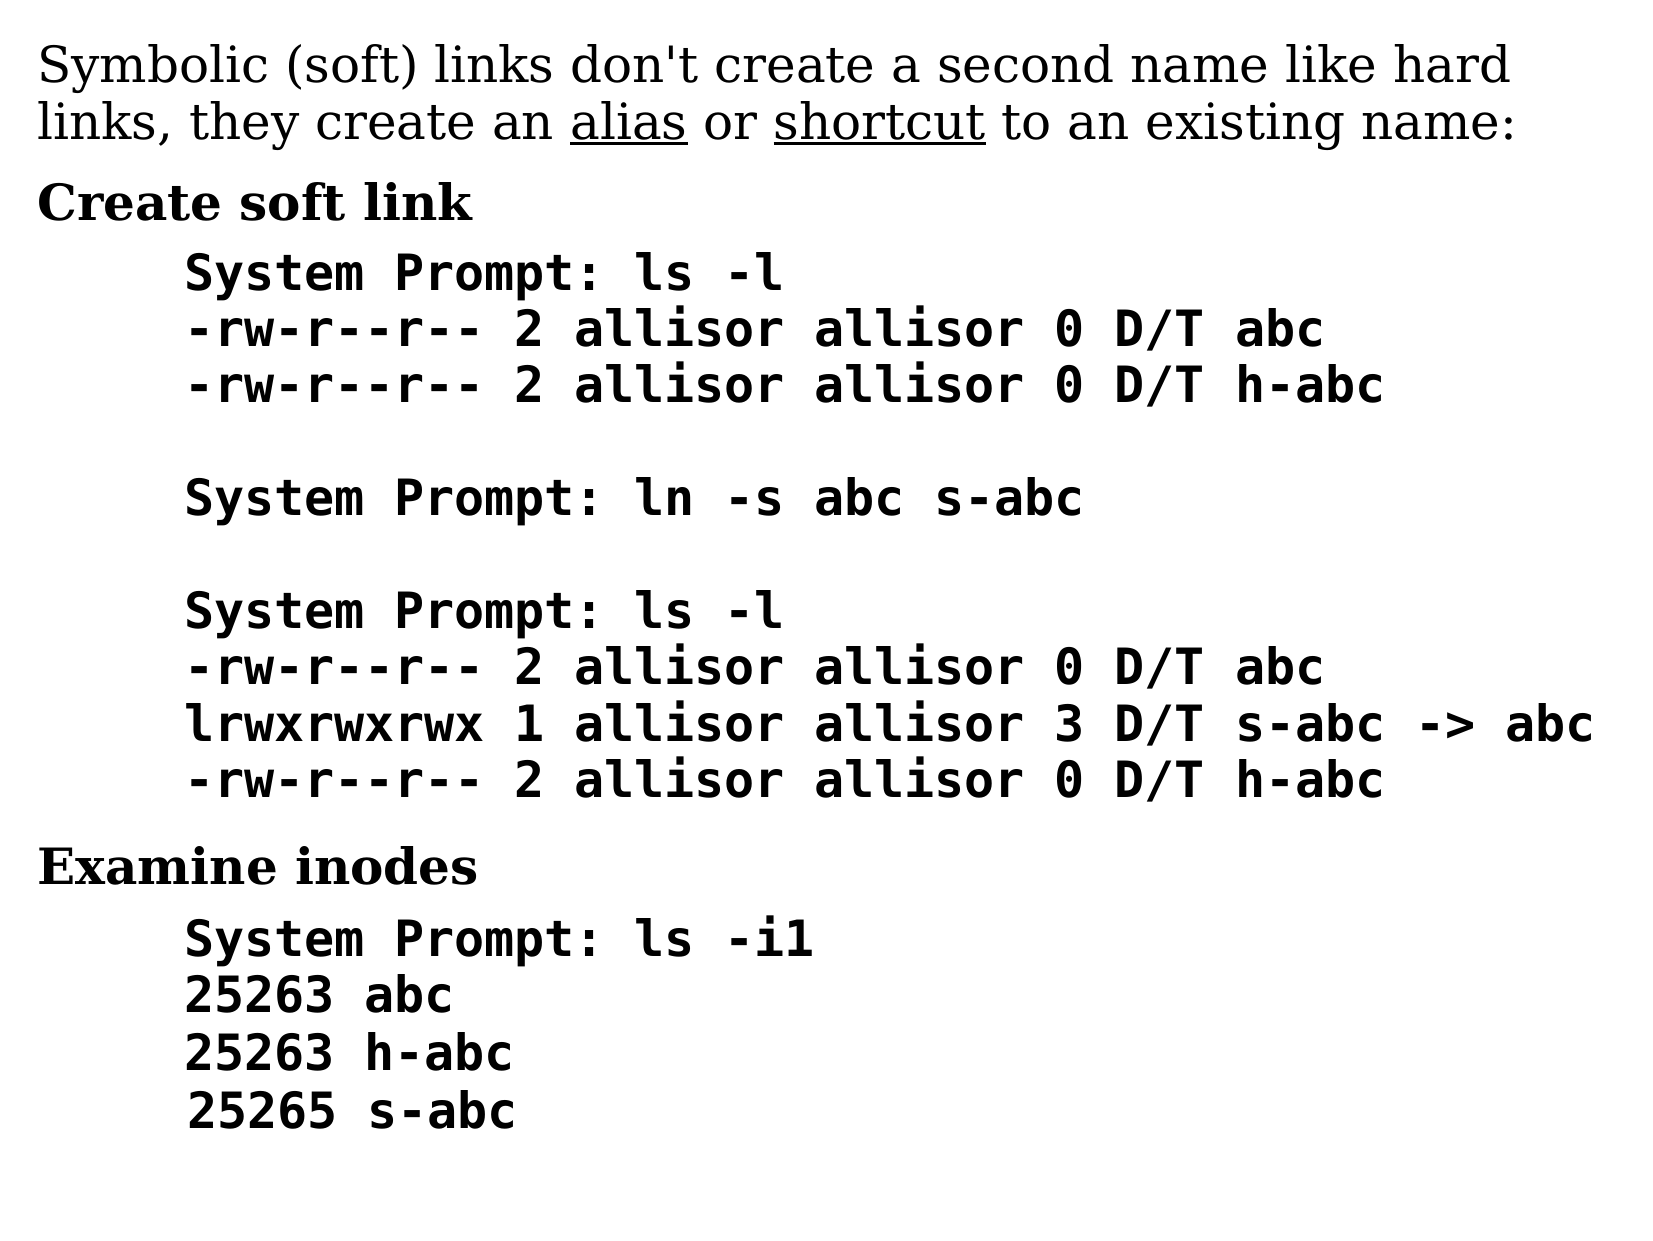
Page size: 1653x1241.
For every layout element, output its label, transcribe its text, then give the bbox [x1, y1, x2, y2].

text_box Symbolic (soft) links don't create a second name like hard links, they create an alias or shortcut to an existing name: Create soft link System Prompt: ls -l -rw-r--r-- 2 allisor allisor 0 D/T abc -rw-r--r-- 2 allisor allisor 0 D/T h-abc System Prompt: ln -s abc s-abc System Prompt: ls -l -rw-r--r-- 2 allisor allisor 0 D/T abc lrwxrwxrwx 1 allisor allisor 3 D/T s-abc -> abc -rw-r--r-- 2 allisor allisor 0 D/T h-abc Examine inodes System Prompt: ls -i1 25263 abc 25263 h-abc 25265 s-abc [37, 37, 1616, 1141]
